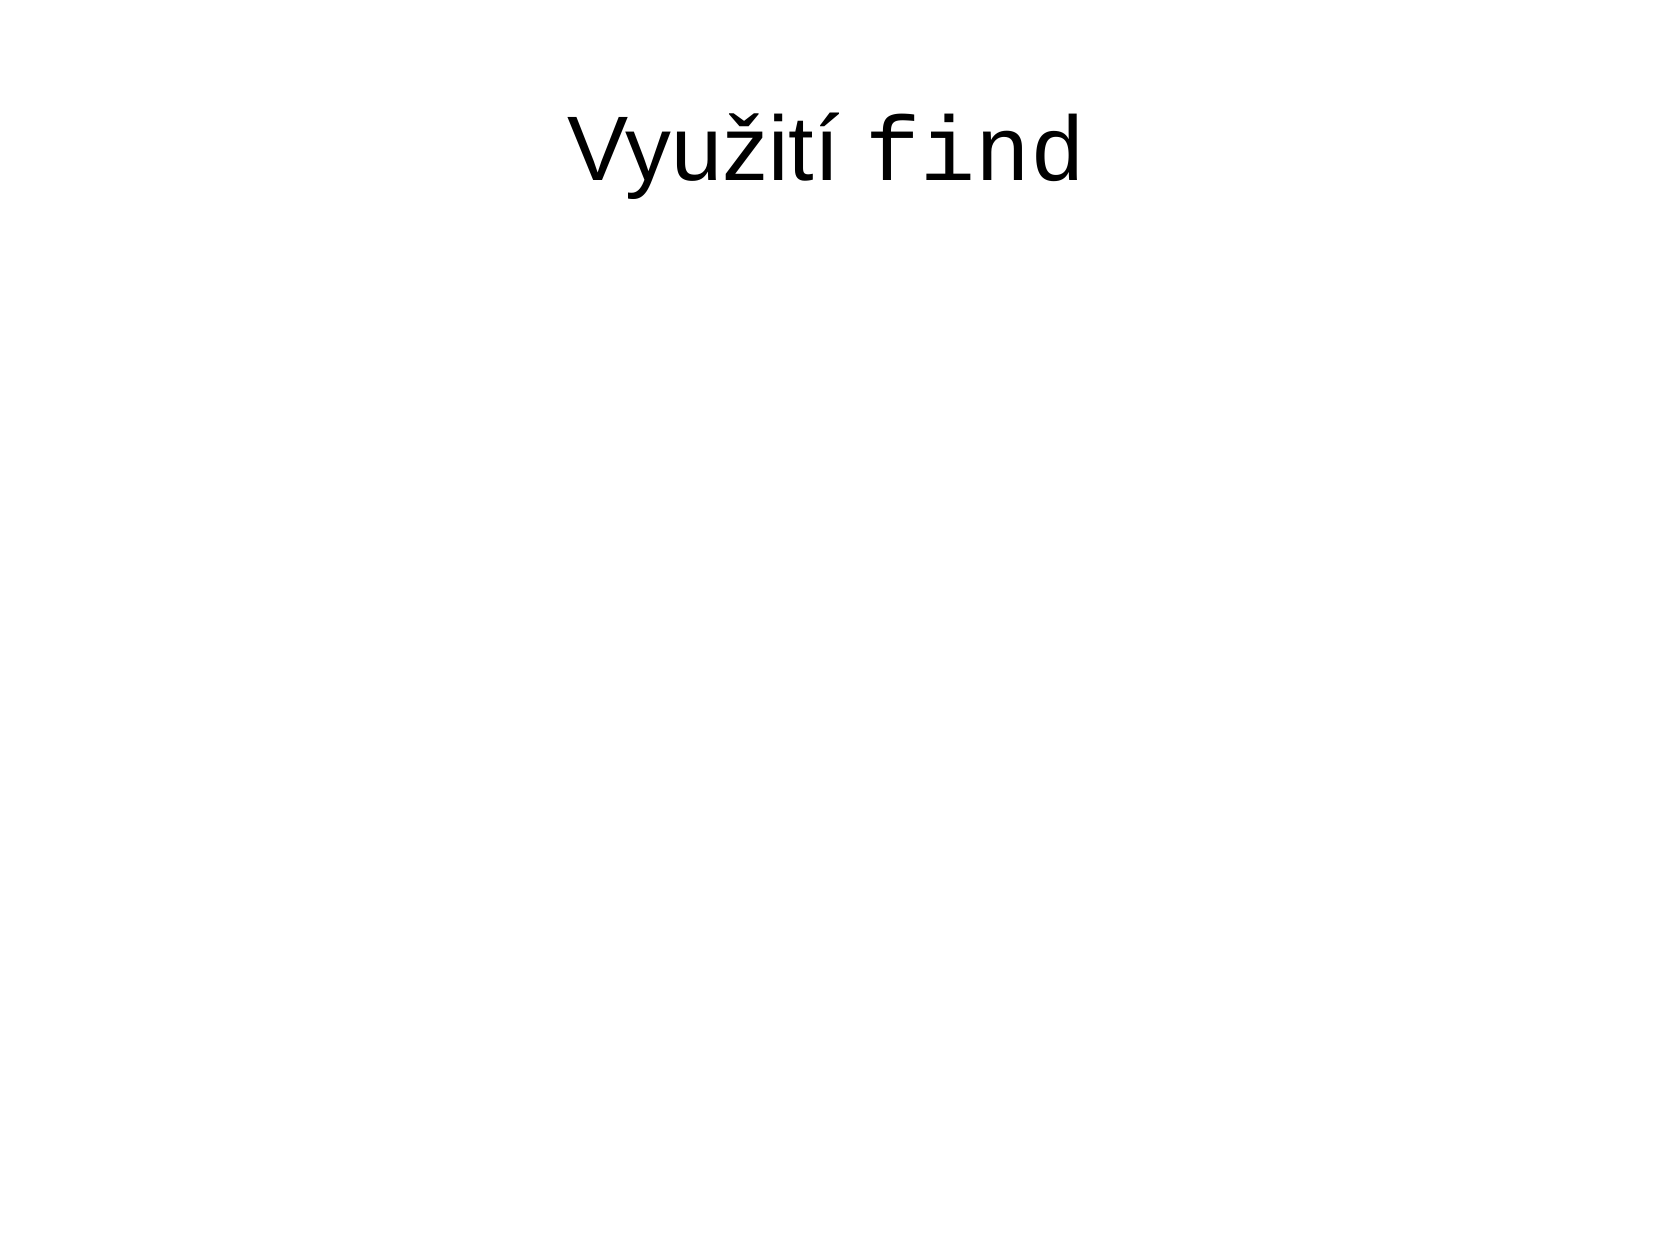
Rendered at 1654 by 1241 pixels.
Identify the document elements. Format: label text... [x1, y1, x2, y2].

title Využití find [82, 49, 1571, 257]
